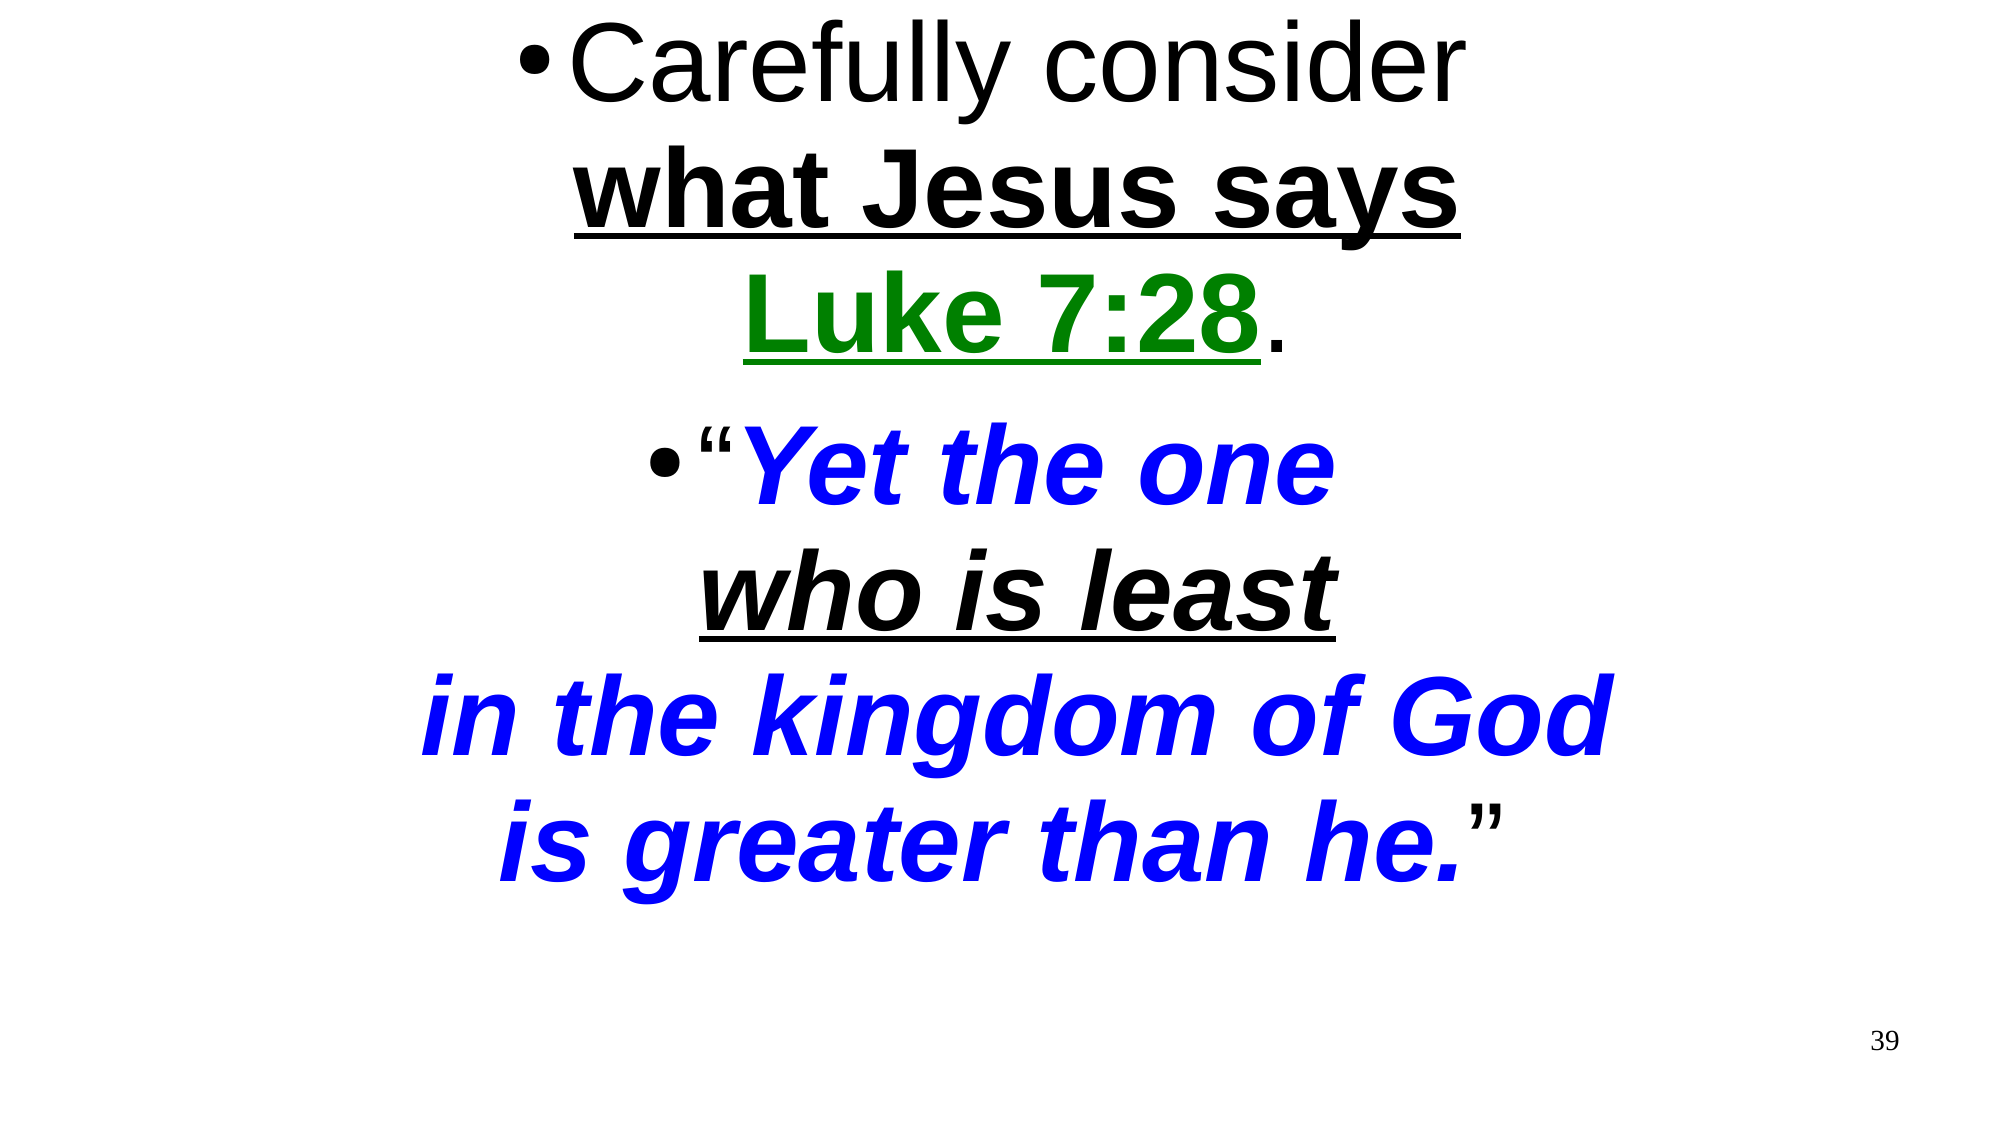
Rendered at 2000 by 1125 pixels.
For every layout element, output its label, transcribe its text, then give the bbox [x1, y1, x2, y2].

list Carefully consider what Jesus says Luke 7:28. “Yet the one who is least in the kingdom of God is greater than he.” [0, 0, 1996, 1123]
